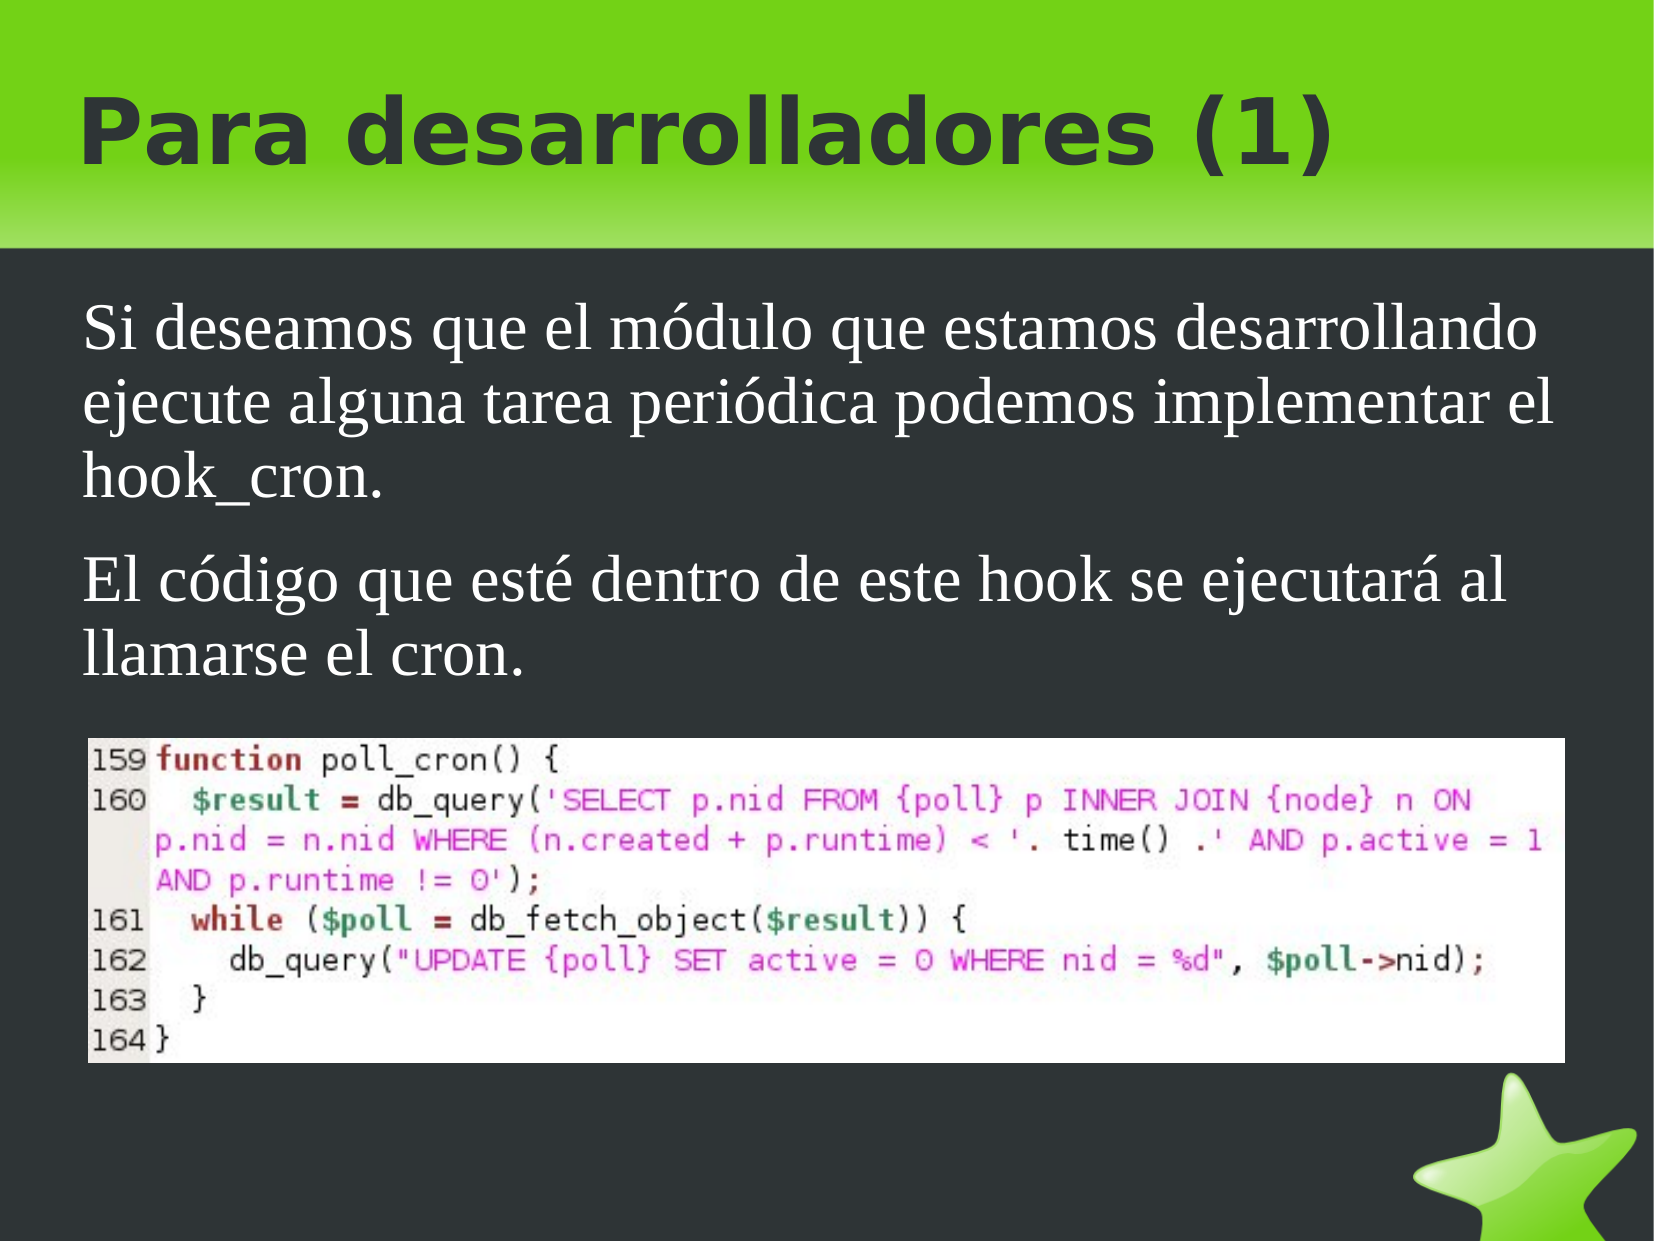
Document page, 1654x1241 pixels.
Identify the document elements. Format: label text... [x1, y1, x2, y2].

title Para desarrolladores (1) [76, 29, 1565, 237]
picture [0, 0, 1654, 1241]
list Si deseamos que el módulo que estamos desarrollando ejecute alguna tarea periódica podemos implementar el hook_cron. El código que esté dentro de este hook se ejecutará al llamarse el cron. [82, 290, 1571, 1109]
